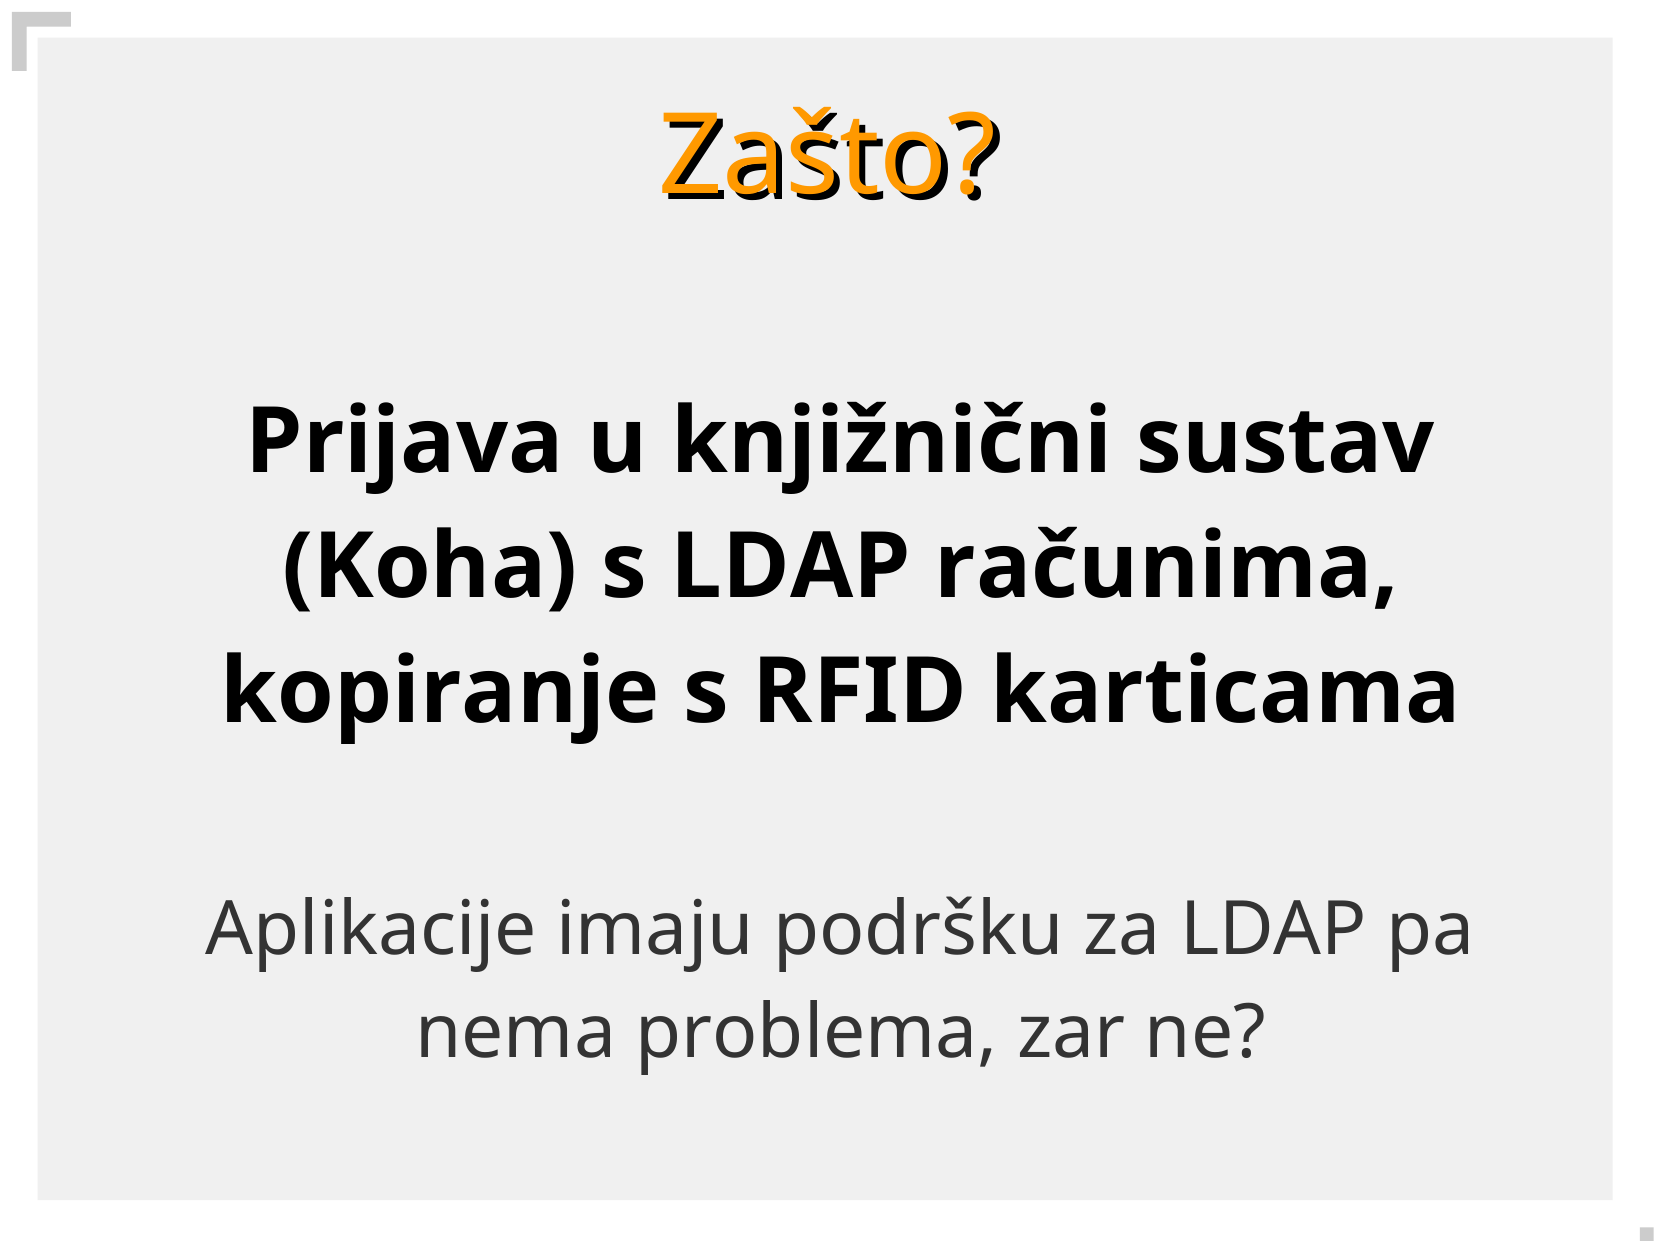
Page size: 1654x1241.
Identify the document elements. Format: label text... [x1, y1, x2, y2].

title Zašto? [121, 46, 1534, 254]
subtitle Prijava u knjižnični sustav (Koha) s LDAP računima, kopiranje s RFID karticama Aplikacije imaju podršku za LDAP pa nema problema, zar ne? [121, 322, 1561, 1132]
